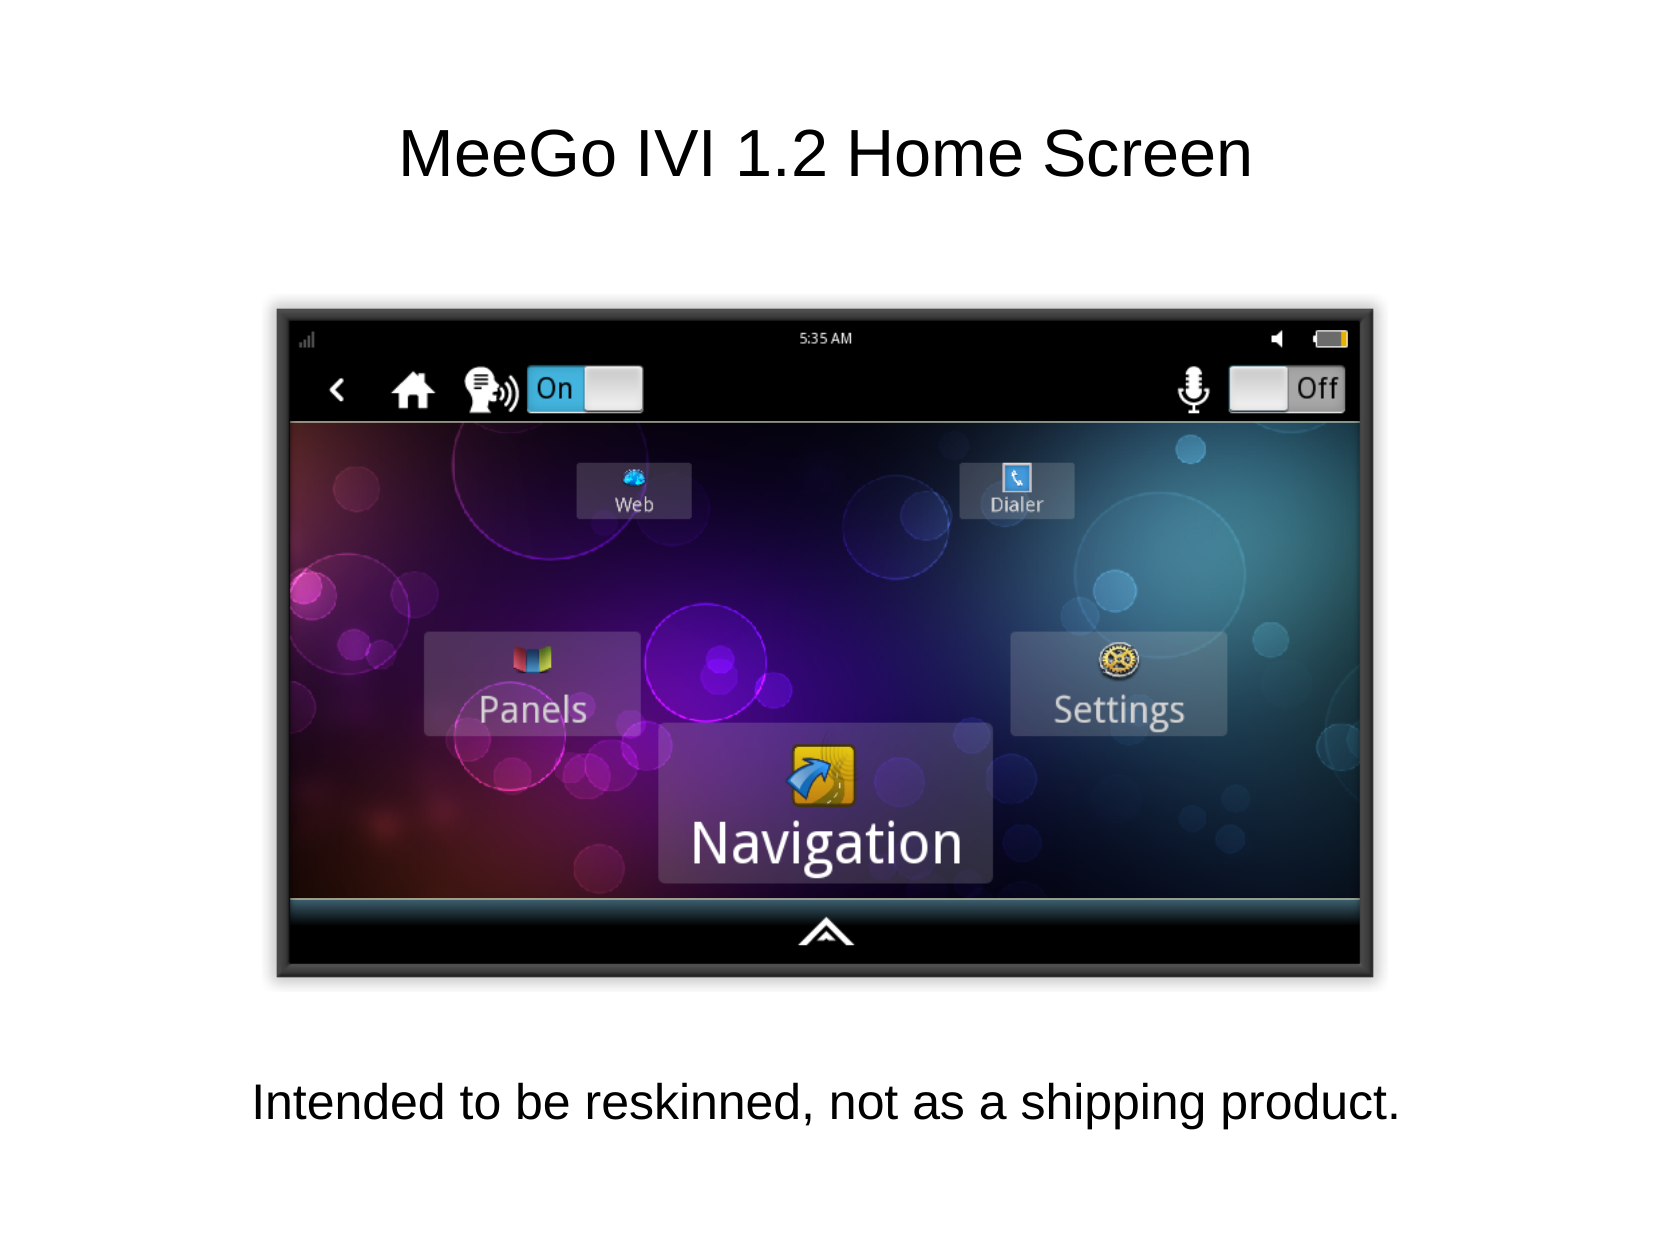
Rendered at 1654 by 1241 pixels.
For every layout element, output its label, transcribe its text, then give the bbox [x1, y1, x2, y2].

text_box Intended to be reskinned, not as a shipping product. [236, 1067, 1418, 1138]
title MeeGo IVI 1.2 Home Screen [82, 49, 1571, 257]
picture [226, 262, 1427, 1024]
